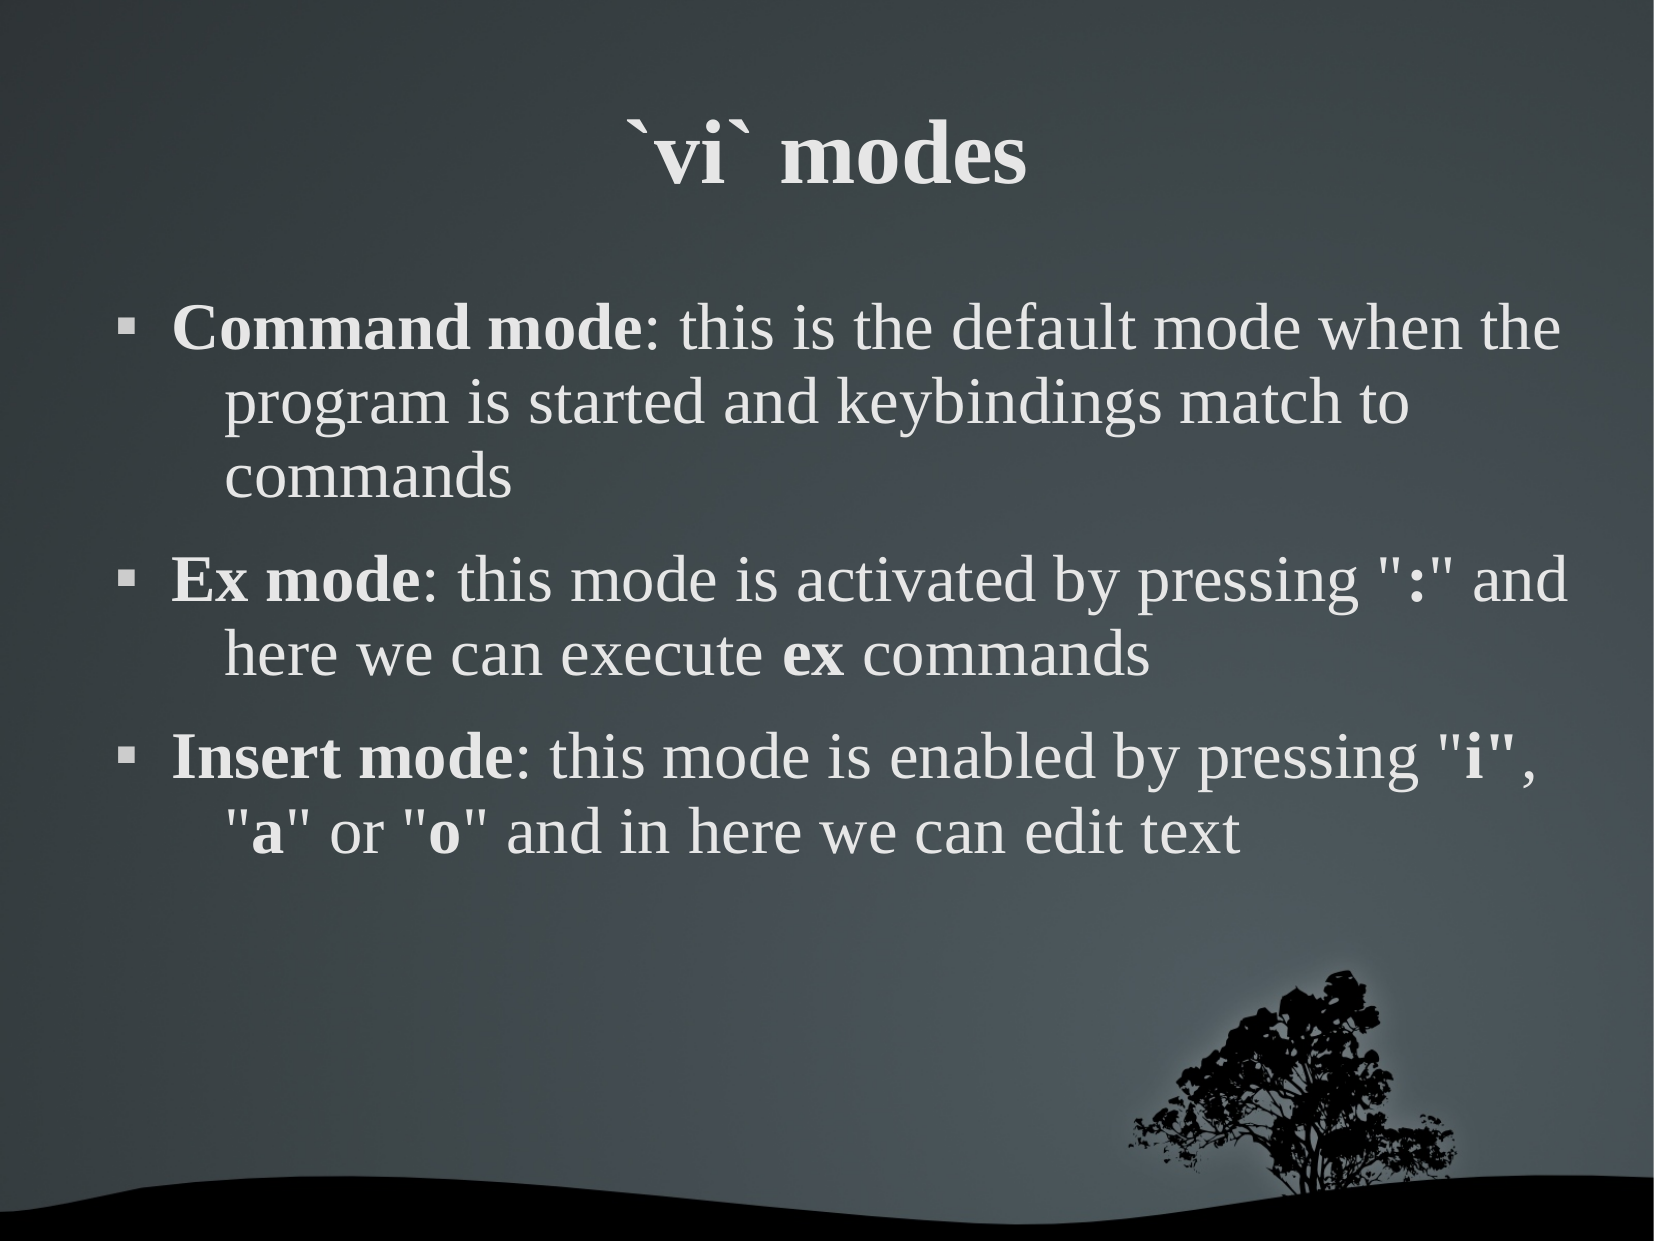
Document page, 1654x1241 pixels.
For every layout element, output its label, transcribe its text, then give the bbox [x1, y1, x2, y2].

title `vi` modes [82, 49, 1571, 257]
list Command mode: this is the default mode when the program is started and keybindings match to commands Ex mode: this mode is activated by pressing ":" and here we can execute ex commands Insert mode: this mode is enabled by pressing "i", "a" or "o" and in here we can edit text [82, 290, 1571, 1196]
picture [0, 0, 1654, 1241]
